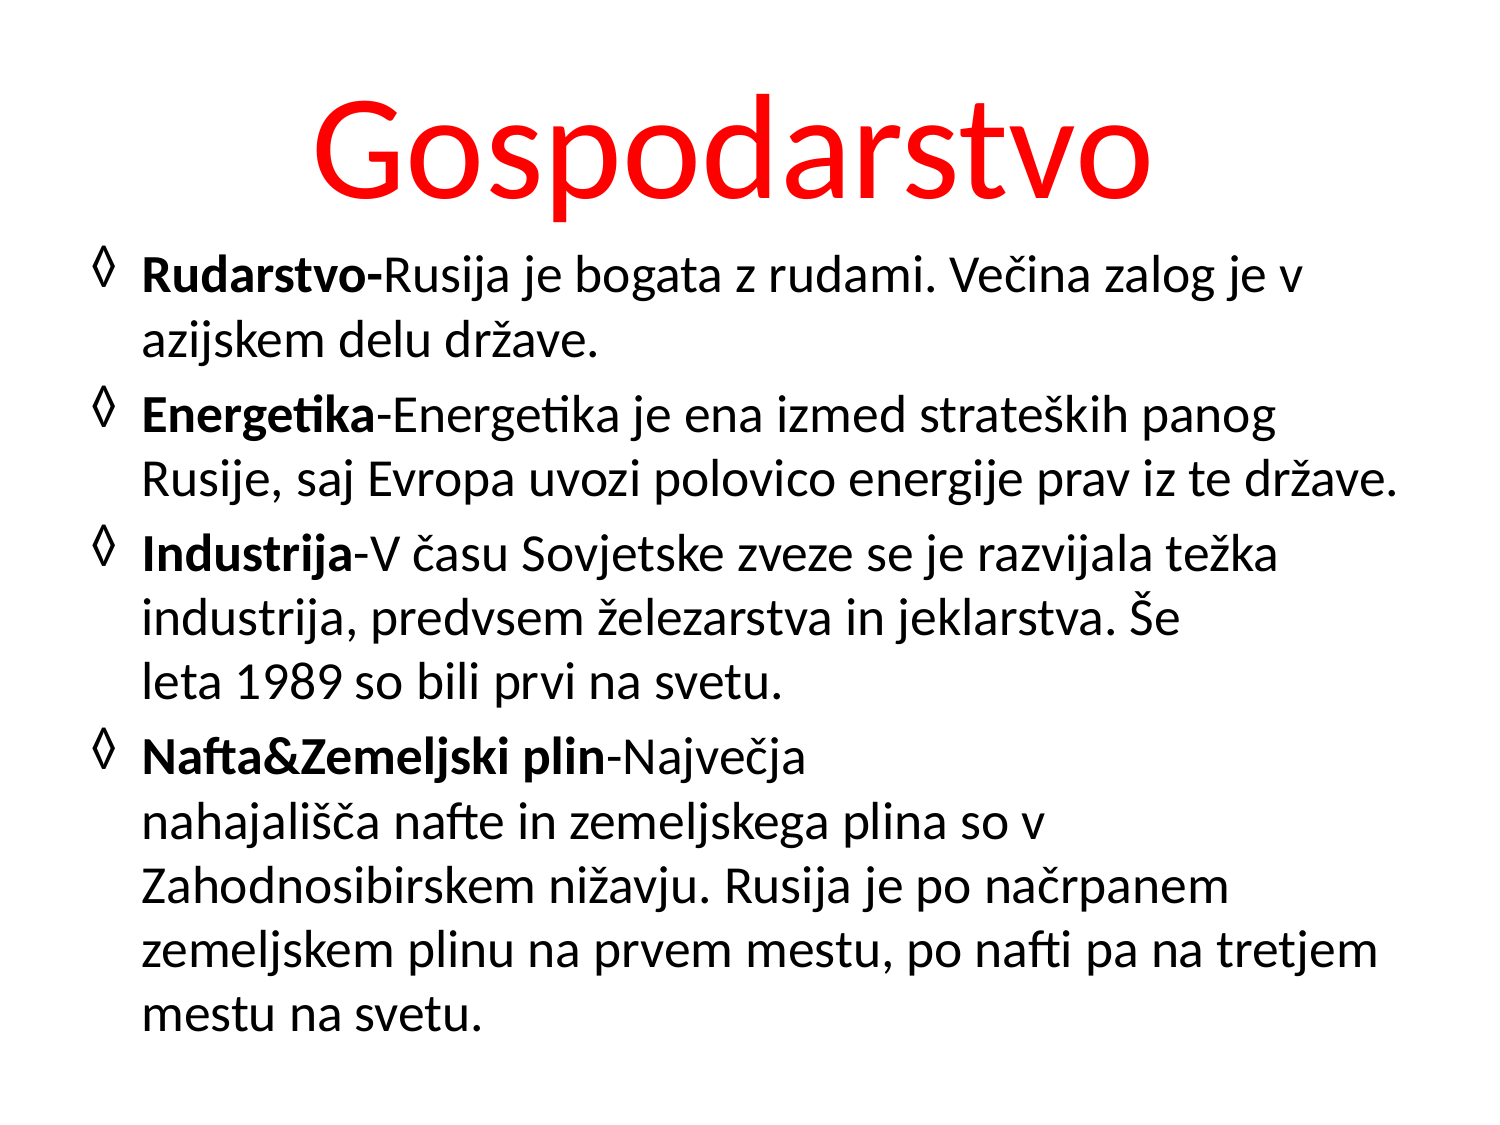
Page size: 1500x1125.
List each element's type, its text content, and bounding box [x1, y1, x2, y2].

title Gospodarstvo [75, 45, 1425, 231]
list Rudarstvo-Rusija je bogata z rudami. Večina zalog je v azijskem delu države. Energetika-Energetika je ena izmed strateških panog Rusije, saj Evropa uvozi polovico energije prav iz te države. Industrija-V času Sovjetske zveze se je razvijala težka industrija, predvsem železarstva in jeklarstva. Še leta 1989 so bili prvi na svetu. Nafta&Zemeljski plin-Največja nahajališča nafte in zemeljskega plina so v Zahodnosibirskem nižavju. Rusija je po načrpanem zemeljskem plinu na prvem mestu, po nafti pa na tretjem mestu na svetu. [75, 231, 1425, 1106]
